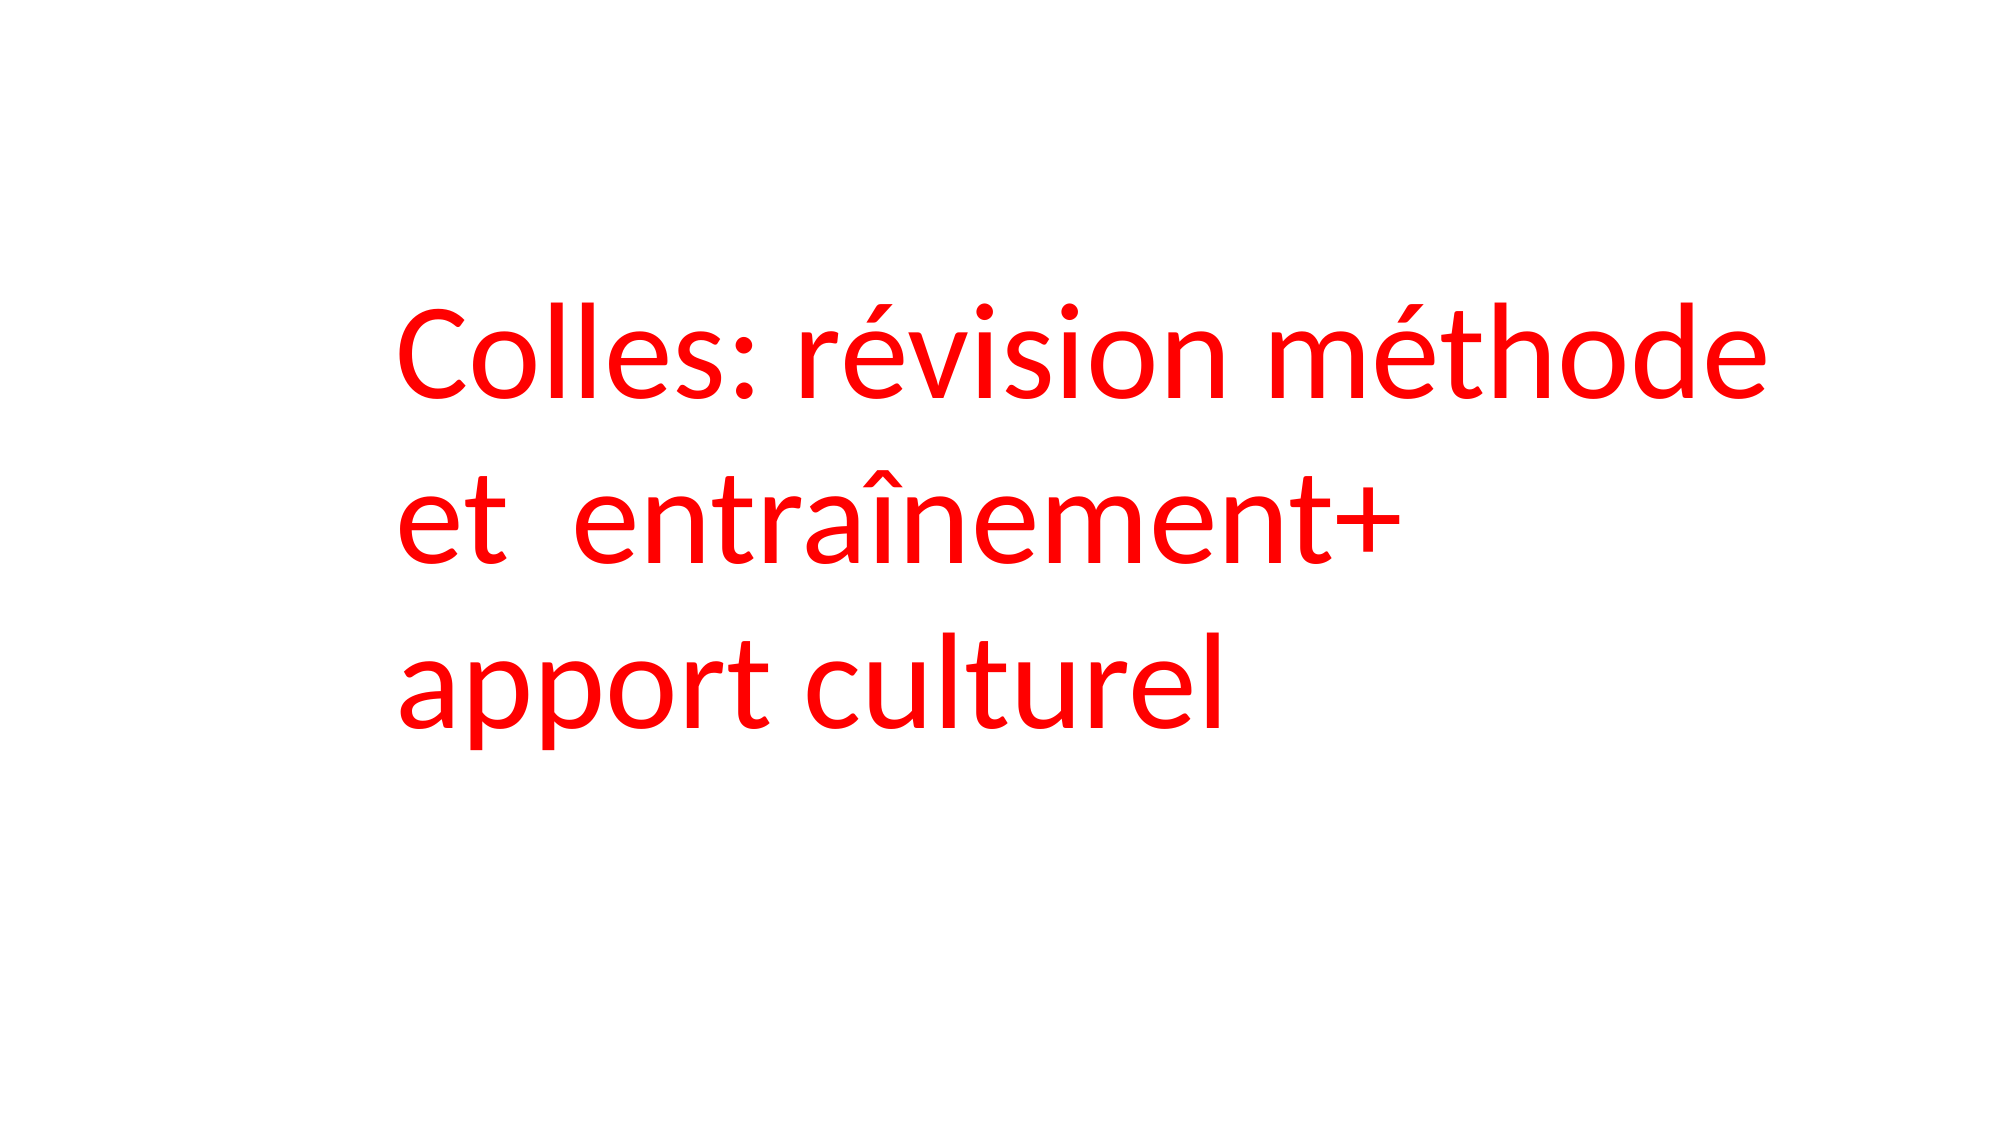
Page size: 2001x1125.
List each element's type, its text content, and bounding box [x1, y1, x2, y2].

text_box Colles: révision méthode et entraînement+ apport culturel [380, 253, 1817, 936]
